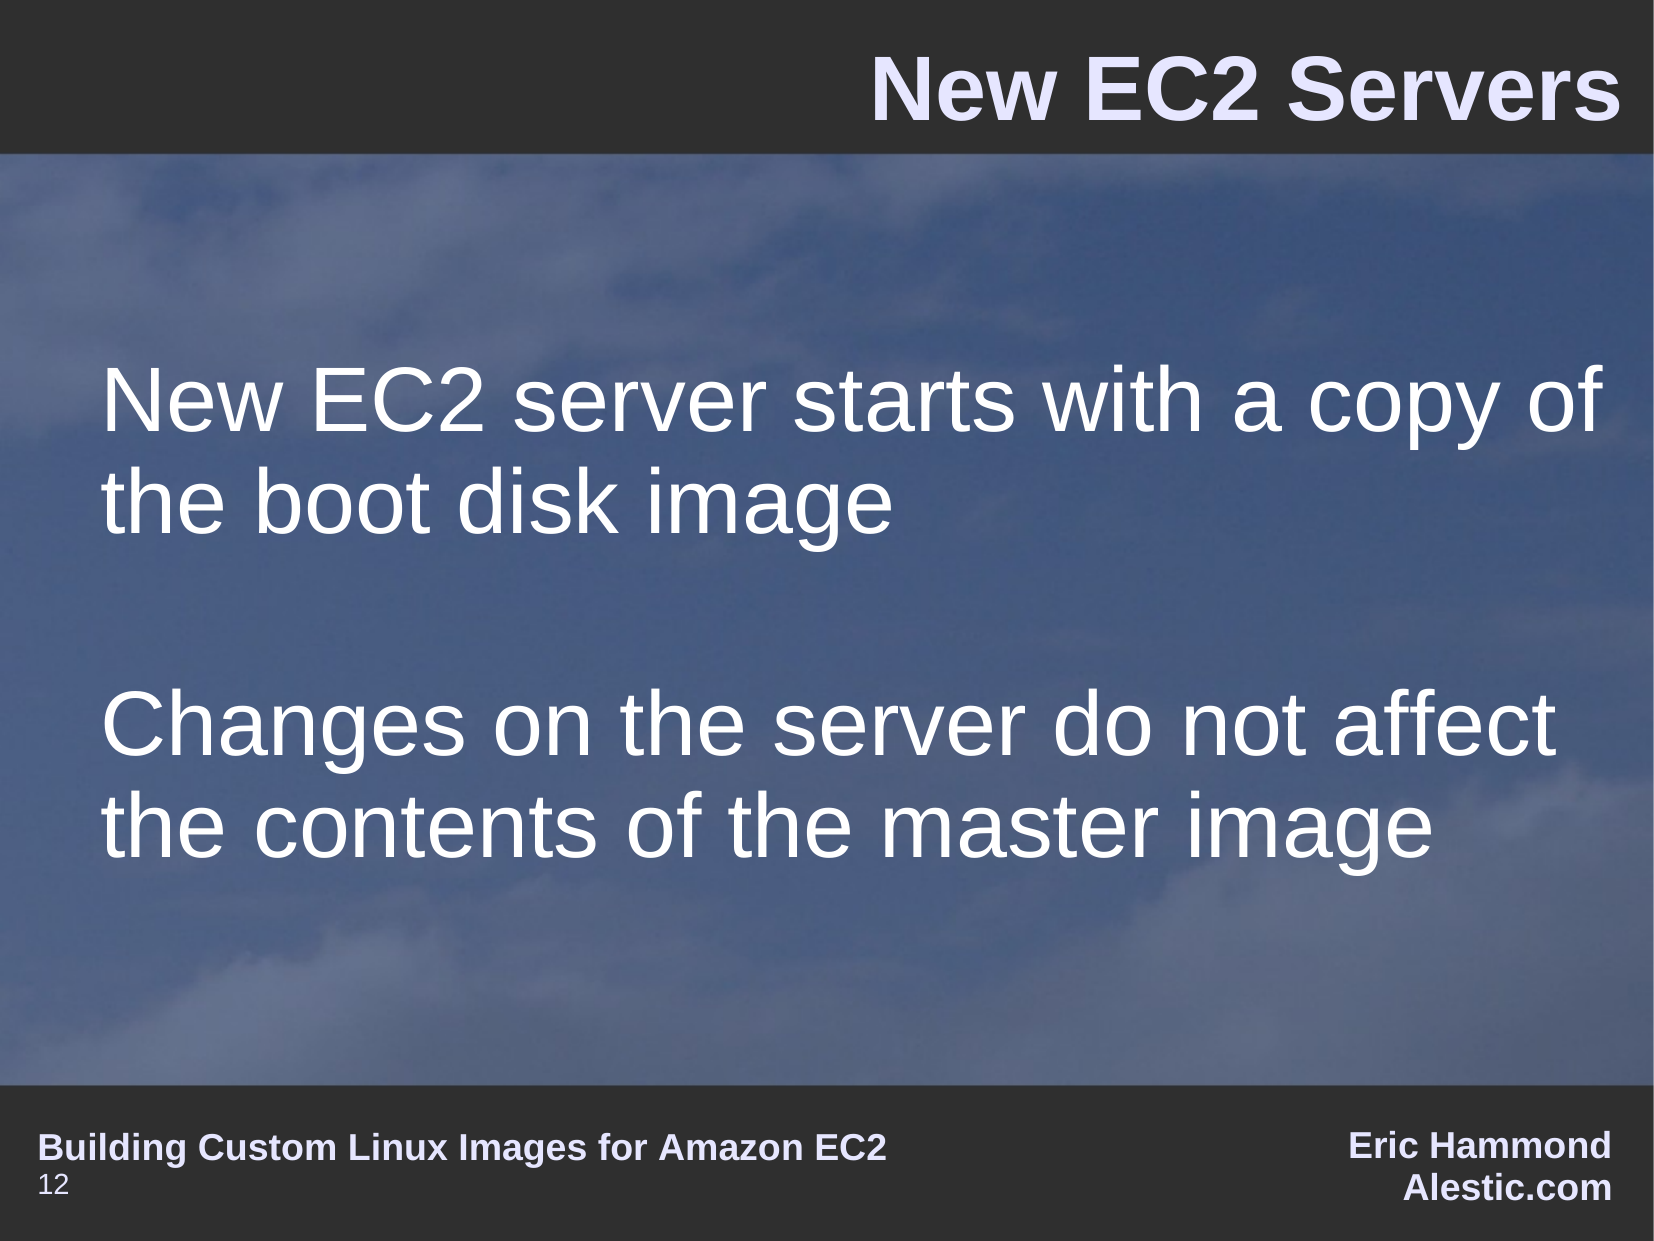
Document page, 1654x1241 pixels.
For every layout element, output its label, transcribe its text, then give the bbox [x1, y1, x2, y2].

list New EC2 server starts with a copy of the boot disk image Changes on the server do not affect the contents of the master image [29, 177, 1625, 1049]
picture [0, 0, 1654, 1241]
title Eric Hammond Alestic.com [1299, 1092, 1613, 1241]
title New EC2 Servers [29, 29, 1625, 148]
